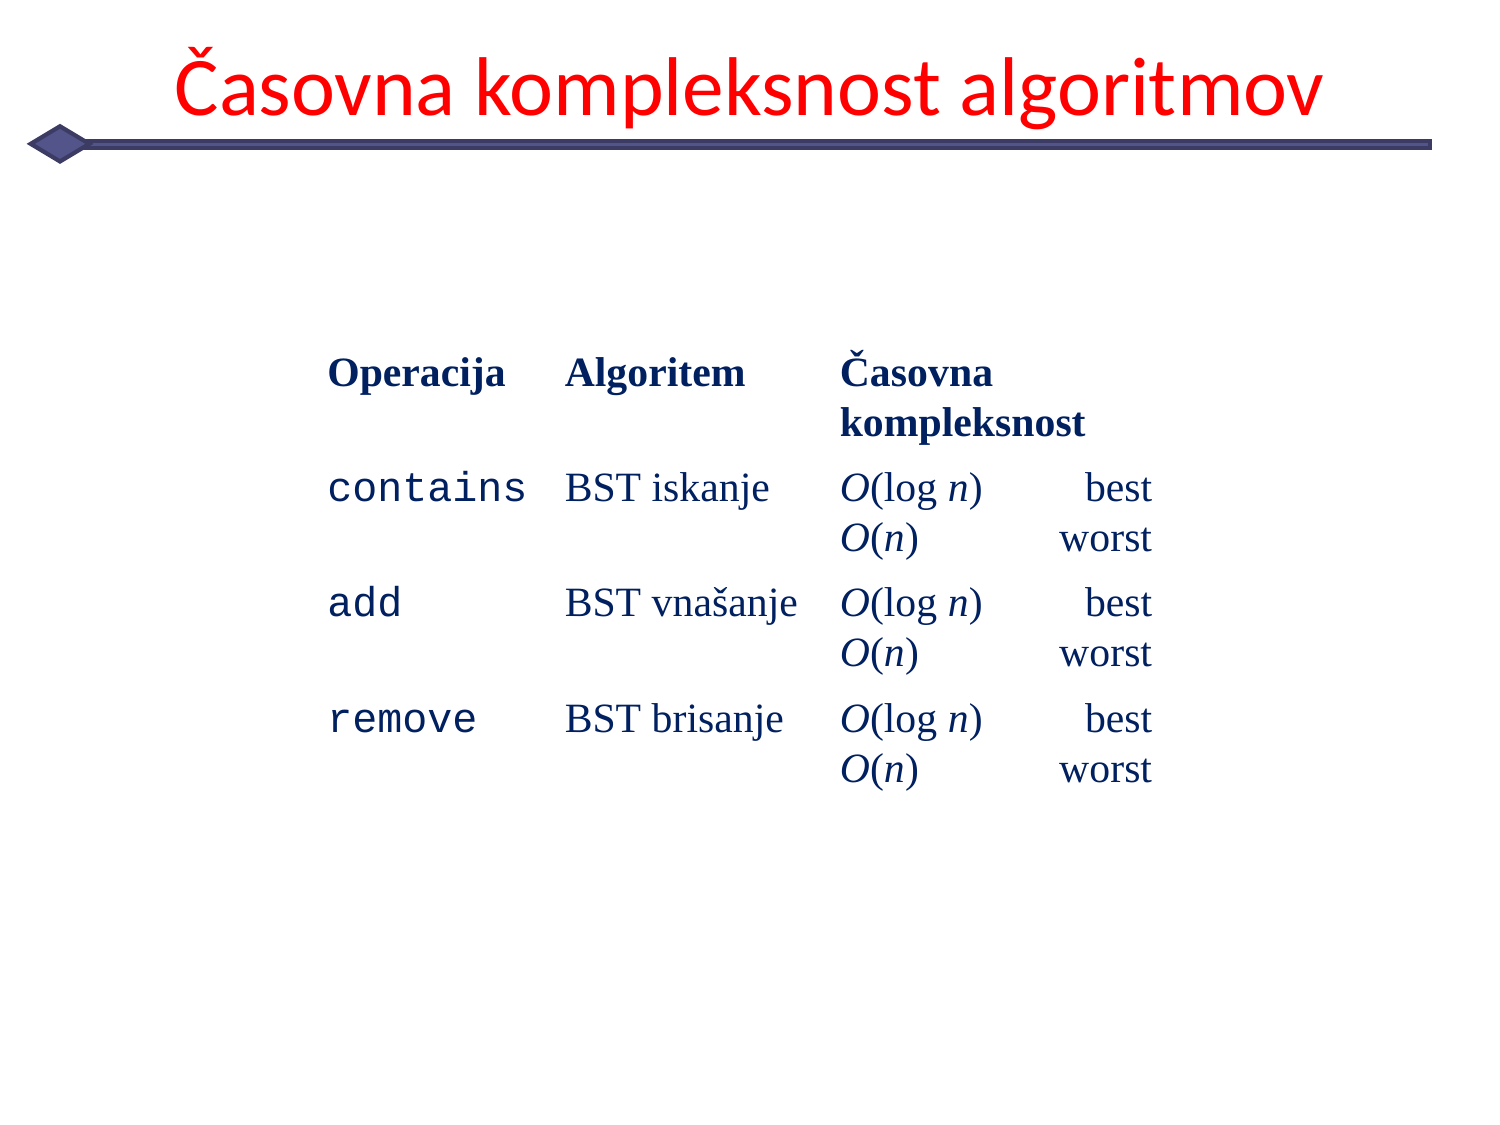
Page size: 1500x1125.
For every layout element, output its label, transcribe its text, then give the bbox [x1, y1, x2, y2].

table_cell O(log n) best O(n) worst [825, 453, 1262, 568]
table_cell BST vnašanje [550, 568, 825, 683]
table_cell remove [313, 683, 550, 798]
table_cell contains [313, 453, 550, 568]
table_header Operacija [313, 338, 550, 453]
table_header Časovna kompleksnost [825, 338, 1262, 453]
table_cell BST iskanje [550, 453, 825, 568]
table_cell O(log n) best O(n) worst [825, 683, 1262, 798]
title Časovna kompleksnost algoritmov [75, 23, 1426, 141]
table_cell BST brisanje [550, 683, 825, 798]
table_cell add [313, 568, 550, 683]
table_header Algoritem [550, 338, 825, 453]
table_cell O(log n) best O(n) worst [825, 568, 1262, 683]
